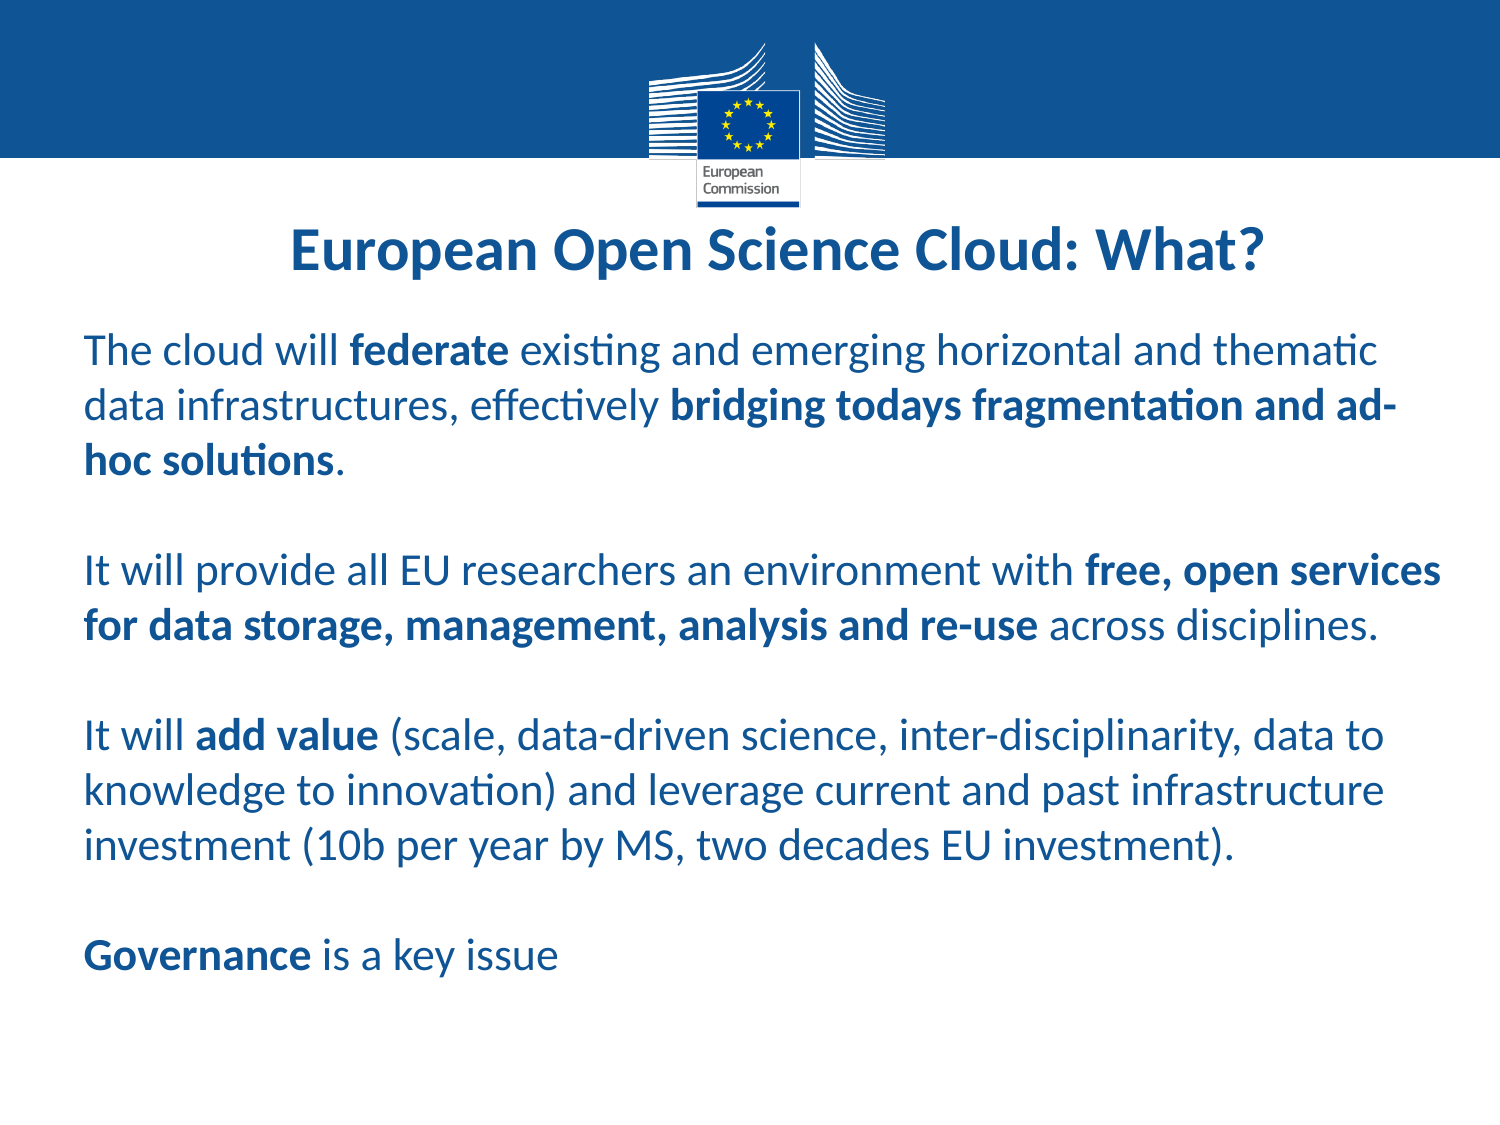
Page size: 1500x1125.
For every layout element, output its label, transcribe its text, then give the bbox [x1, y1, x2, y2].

list The cloud will federate existing and emerging horizontal and thematic data infrastructures, effectively bridging todays fragmentation and ad-hoc solutions. It will provide all EU researchers an environment with free, open services for data storage, management, analysis and re-use across disciplines. It will add value (scale, data-driven science, inter-disciplinarity, data to knowledge to innovation) and leverage current and past infrastructure investment (10b per year by MS, two decades EU investment). Governance is a key issue [12, 312, 1475, 1063]
title European Open Science Cloud: What? [37, 200, 1463, 312]
picture [649, 42, 885, 200]
